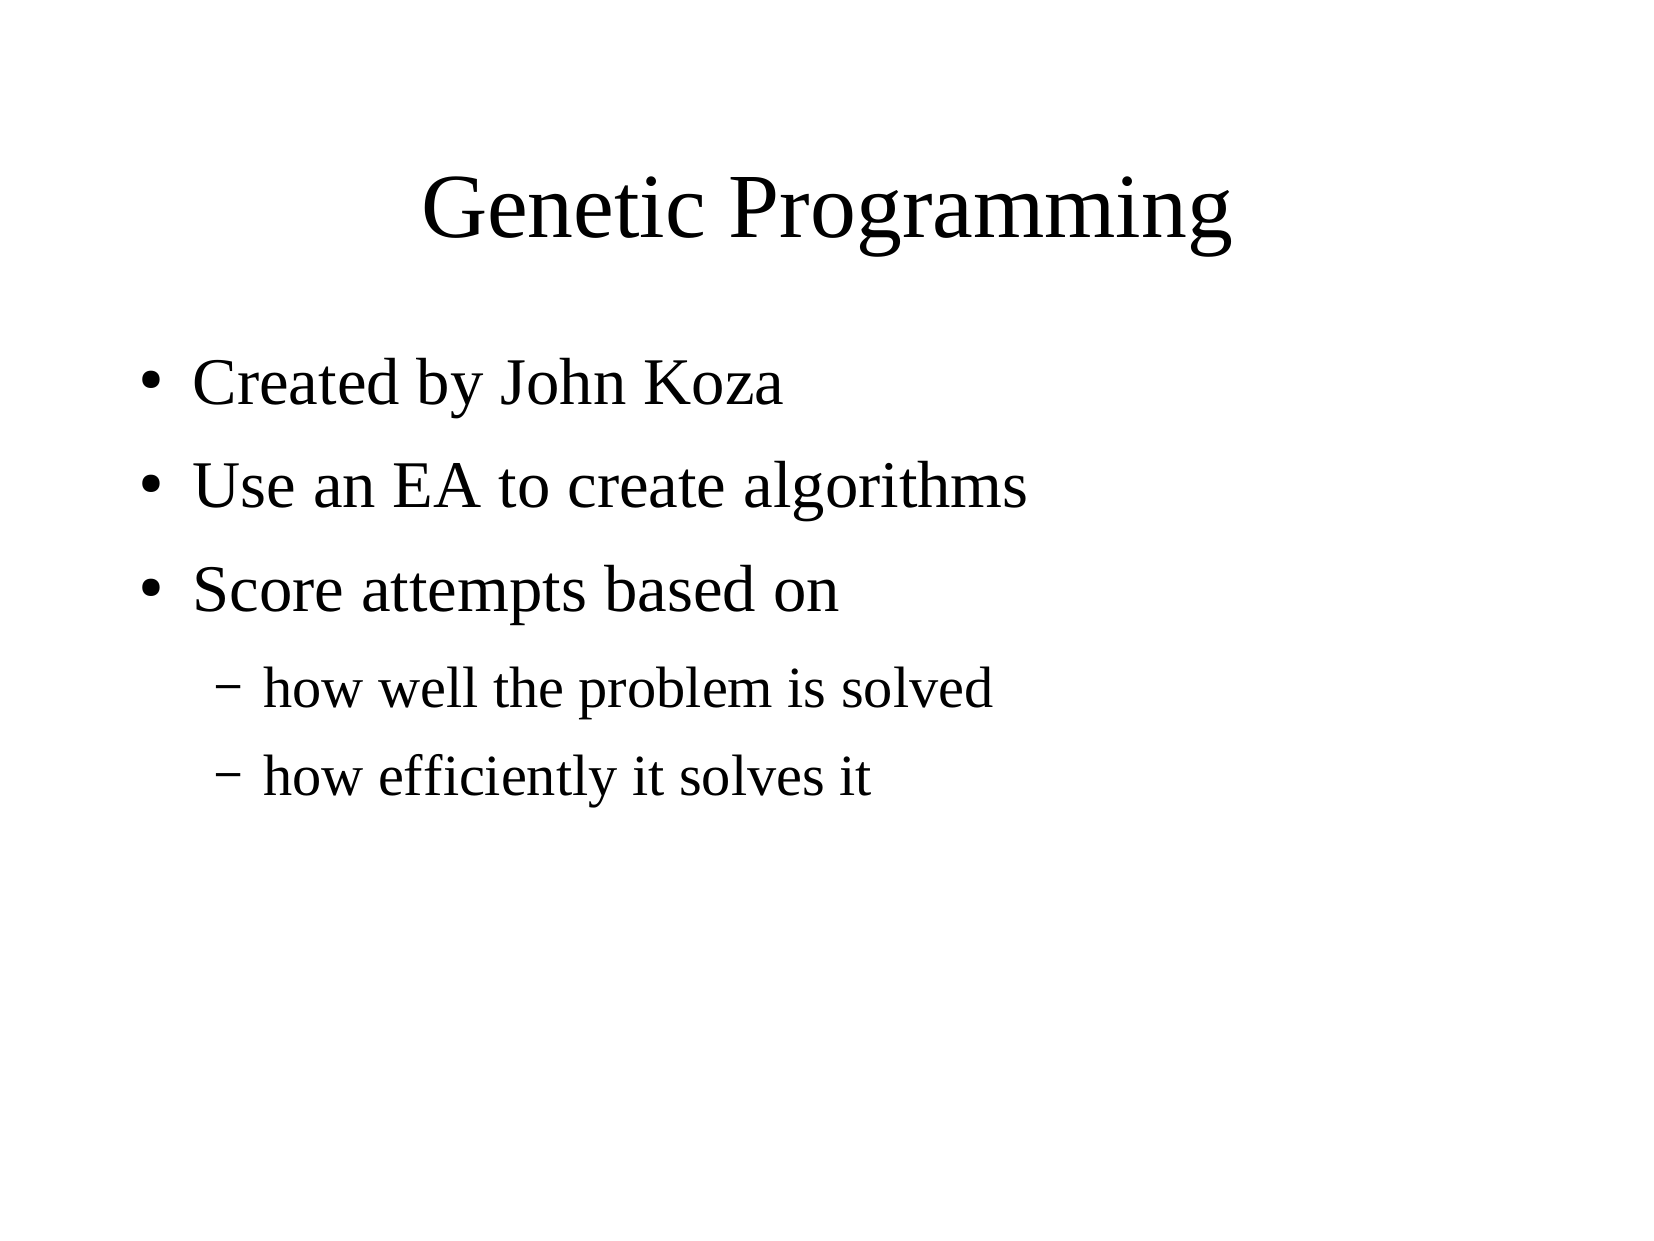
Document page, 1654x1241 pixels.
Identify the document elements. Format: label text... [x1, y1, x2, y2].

list Created by John Koza Use an EA to create algorithms Score attempts based on how well the problem is solved how efficiently it solves it [121, 344, 1534, 1127]
title Genetic Programming [121, 102, 1534, 311]
